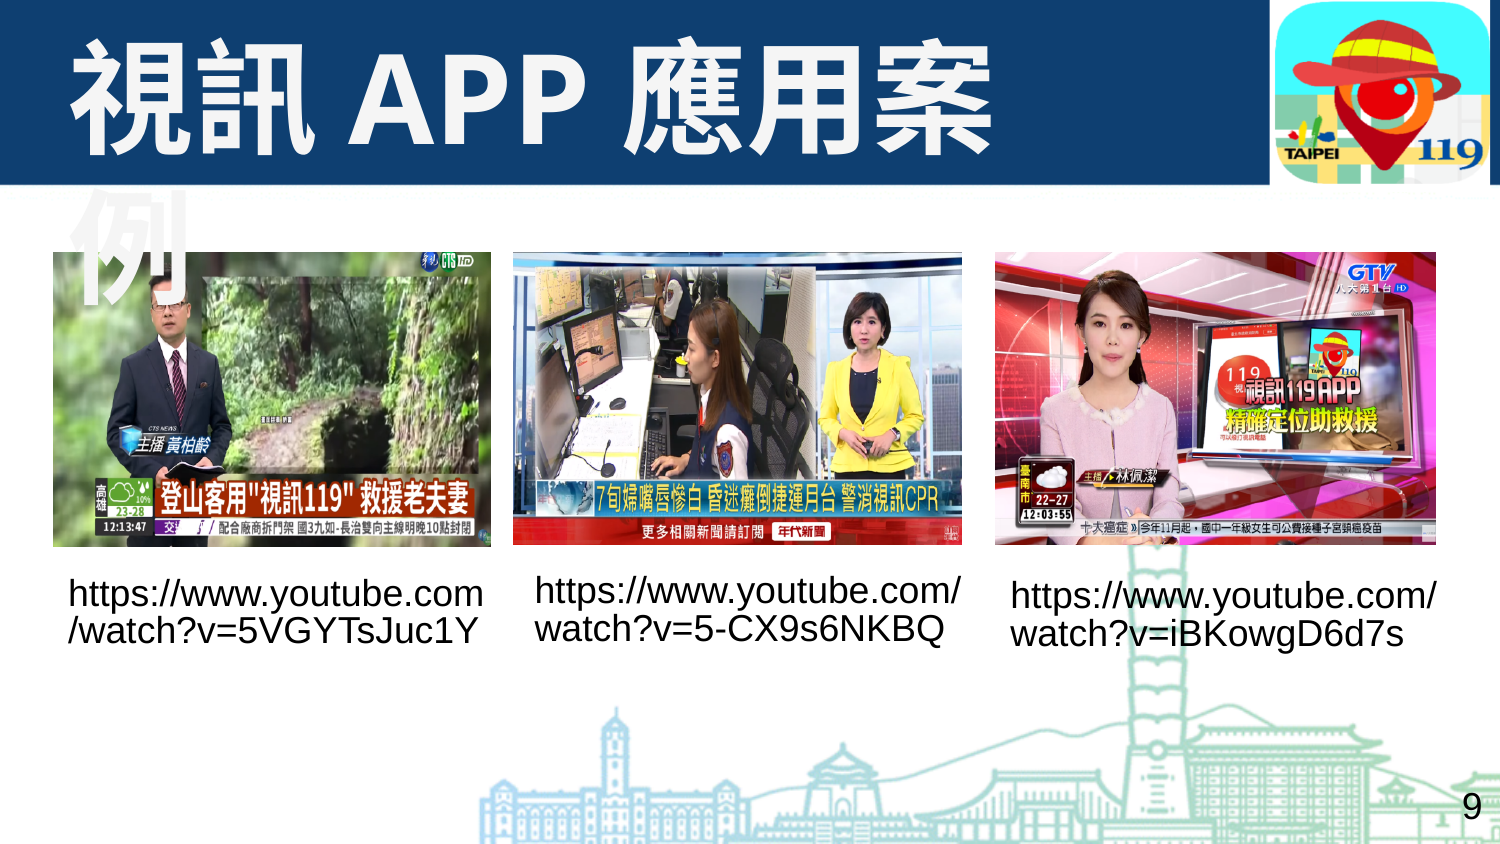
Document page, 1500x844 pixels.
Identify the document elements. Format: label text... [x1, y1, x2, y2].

text_box https://www.youtube.com/watch?v=5VGYTsJuc1Y [53, 561, 502, 621]
picture [1269, 0, 1491, 192]
text_box https://www.youtube.com/watch?v=iBKowgD6d7s [995, 564, 1457, 624]
picture [53, 253, 491, 547]
text_box 9 [1446, 774, 1500, 836]
picture [995, 253, 1436, 545]
text_box 視訊APP應用案例 [53, 12, 1046, 162]
picture [513, 253, 962, 545]
text_box https://www.youtube.com/watch?v=5-CX9s6NKBQ [520, 559, 997, 619]
